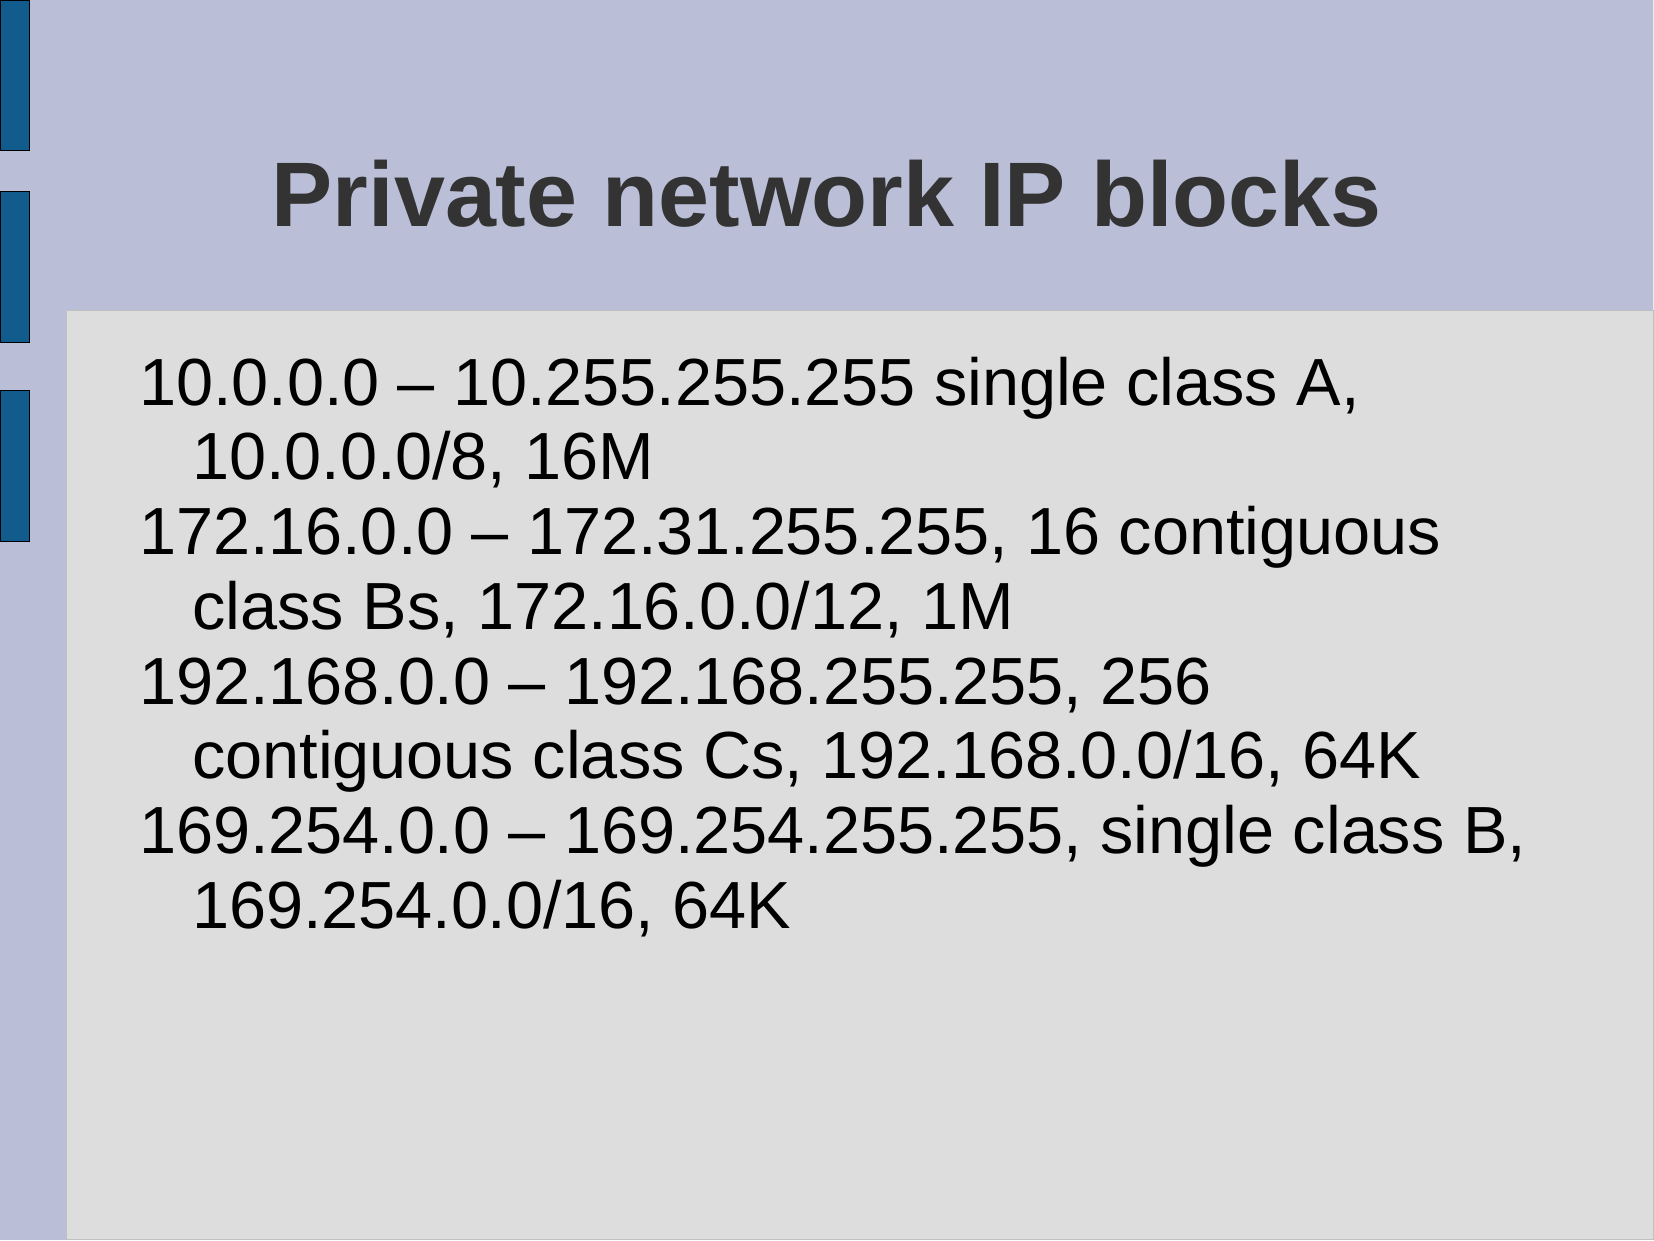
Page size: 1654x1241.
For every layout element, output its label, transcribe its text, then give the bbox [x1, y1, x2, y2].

list 10.0.0.0 – 10.255.255.255 single class A, 10.0.0.0/8, 16M 172.16.0.0 – 172.31.255.255, 16 contiguous class Bs, 172.16.0.0/12, 1M 192.168.0.0 – 192.168.255.255, 256 contiguous class Cs, 192.168.0.0/16, 64K 169.254.0.0 – 169.254.255.255, single class B, 169.254.0.0/16, 64K [121, 344, 1534, 1127]
title Private network IP blocks [121, 91, 1534, 299]
